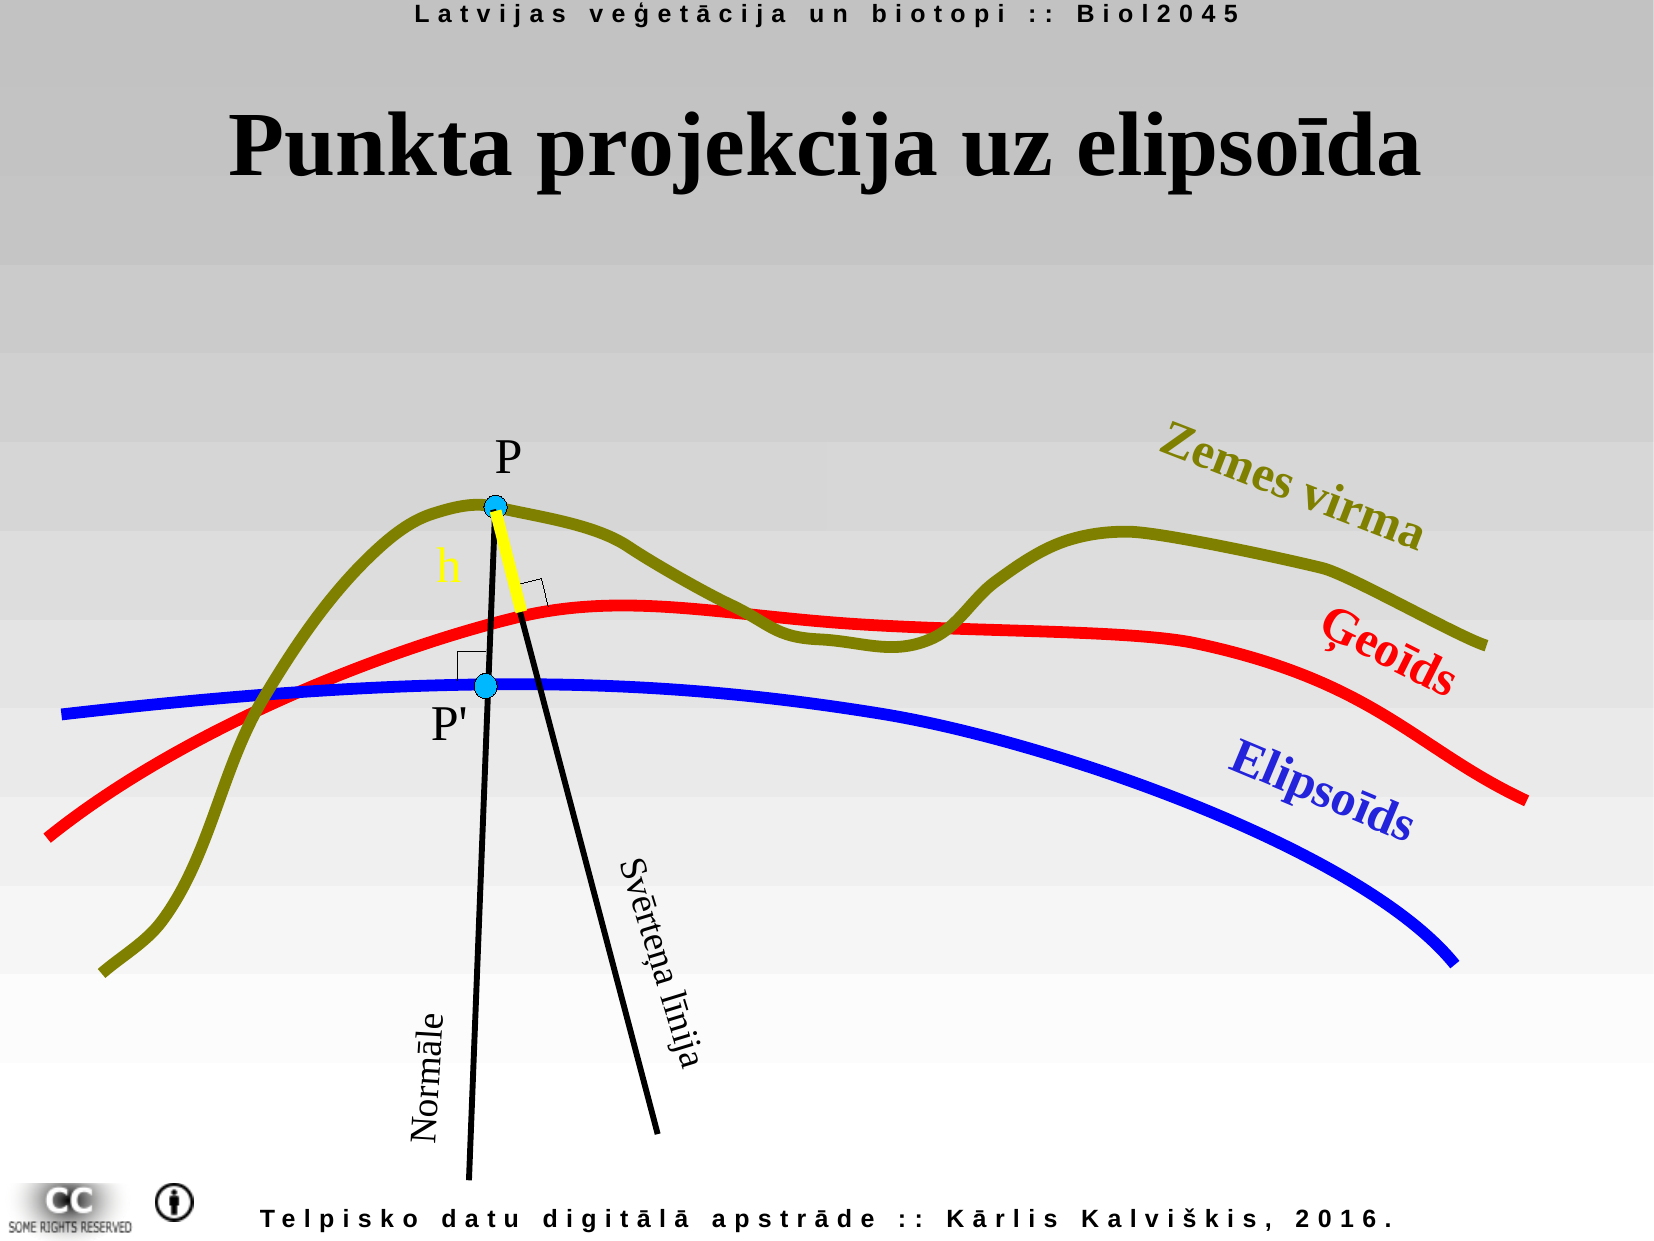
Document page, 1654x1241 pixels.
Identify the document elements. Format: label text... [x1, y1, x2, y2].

title Punkta projekcija uz elipsoīda [0, 1, 1654, 287]
text_box h [436, 538, 462, 594]
text_box [474, 673, 498, 699]
text_box P' [430, 696, 484, 774]
text_box [483, 495, 508, 518]
text_box Elipsoīds [1213, 727, 1510, 914]
text_box Zemes virma [1144, 409, 1544, 631]
text_box P [494, 428, 536, 507]
text_box Svērteņa līnija [595, 852, 741, 1164]
text_box Ģeoīds [1299, 592, 1527, 762]
picture [0, 287, 1654, 1241]
text_box Normāle [401, 963, 471, 1147]
